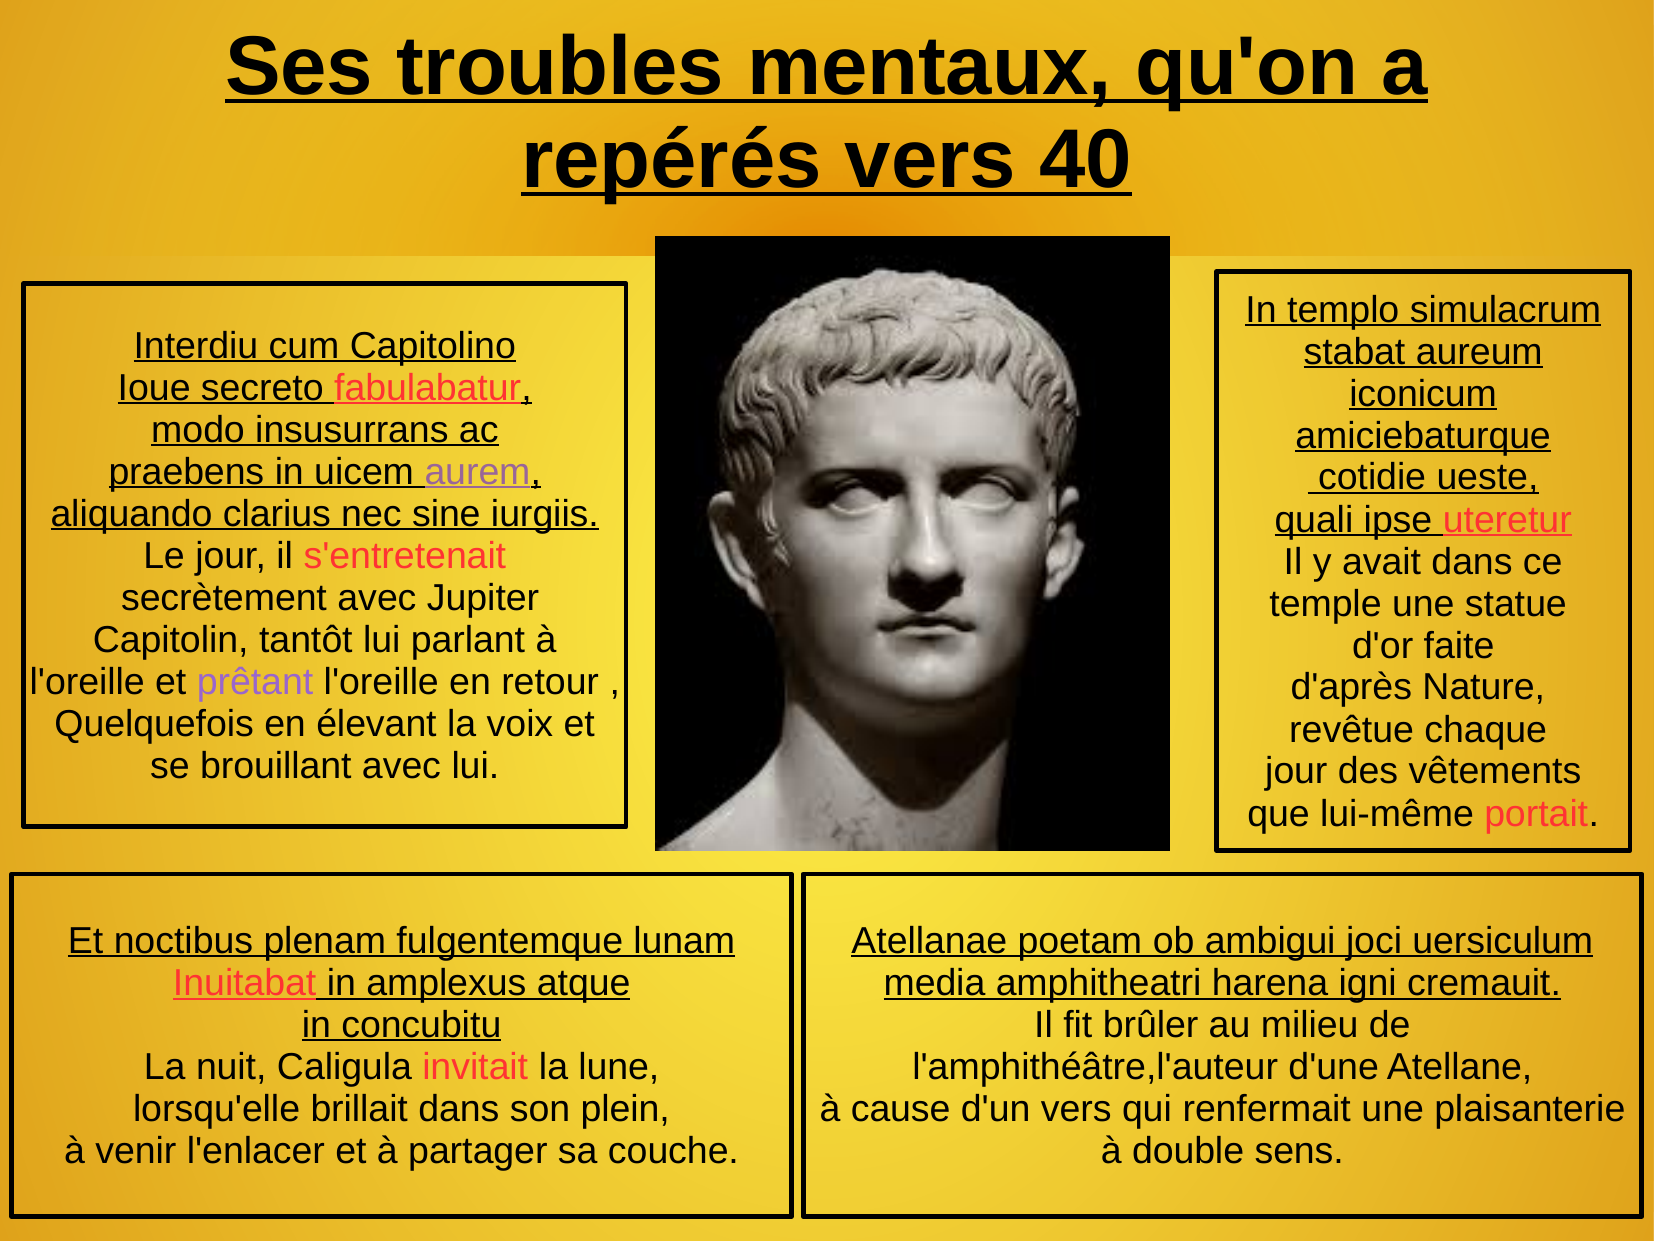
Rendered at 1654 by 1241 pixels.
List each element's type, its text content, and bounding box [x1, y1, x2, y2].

text_box Atellanae poetam ob ambigui joci uersiculum media amphitheatri harena igni cremauit. Il fit brûler au milieu de l'amphithéâtre,l'auteur d'une Atellane, à cause d'un vers qui renfermait une plaisanterie à double sens. [803, 874, 1642, 1217]
text_box Ses troubles mentaux, qu'on a repérés vers 40 [0, 11, 1654, 213]
text_box In templo simulacrum stabat aureum iconicum amiciebaturque cotidie ueste, quali ipse uteretur Il y avait dans ce temple une statue d'or faite d'après Nature, revêtue chaque jour des vêtements que lui-même portait. [1216, 271, 1630, 851]
picture [655, 236, 1170, 851]
text_box Et noctibus plenam fulgentemque lunam Inuitabat in amplexus atque in concubitu La nuit, Caligula invitait la lune, lorsqu'elle brillait dans son plein, à venir l'enlacer et à partager sa couche. [11, 874, 792, 1217]
text_box Interdiu cum Capitolino Ioue secreto fabulabatur, modo insusurrans ac praebens in uicem aurem, aliquando clarius nec sine iurgiis. Le jour, il s'entretenait secrètement avec Jupiter Capitolin, tantôt lui parlant à l'oreille et prêtant l'oreille en retour , Quelquefois en élevant la voix et se brouillant avec lui. [23, 283, 626, 827]
